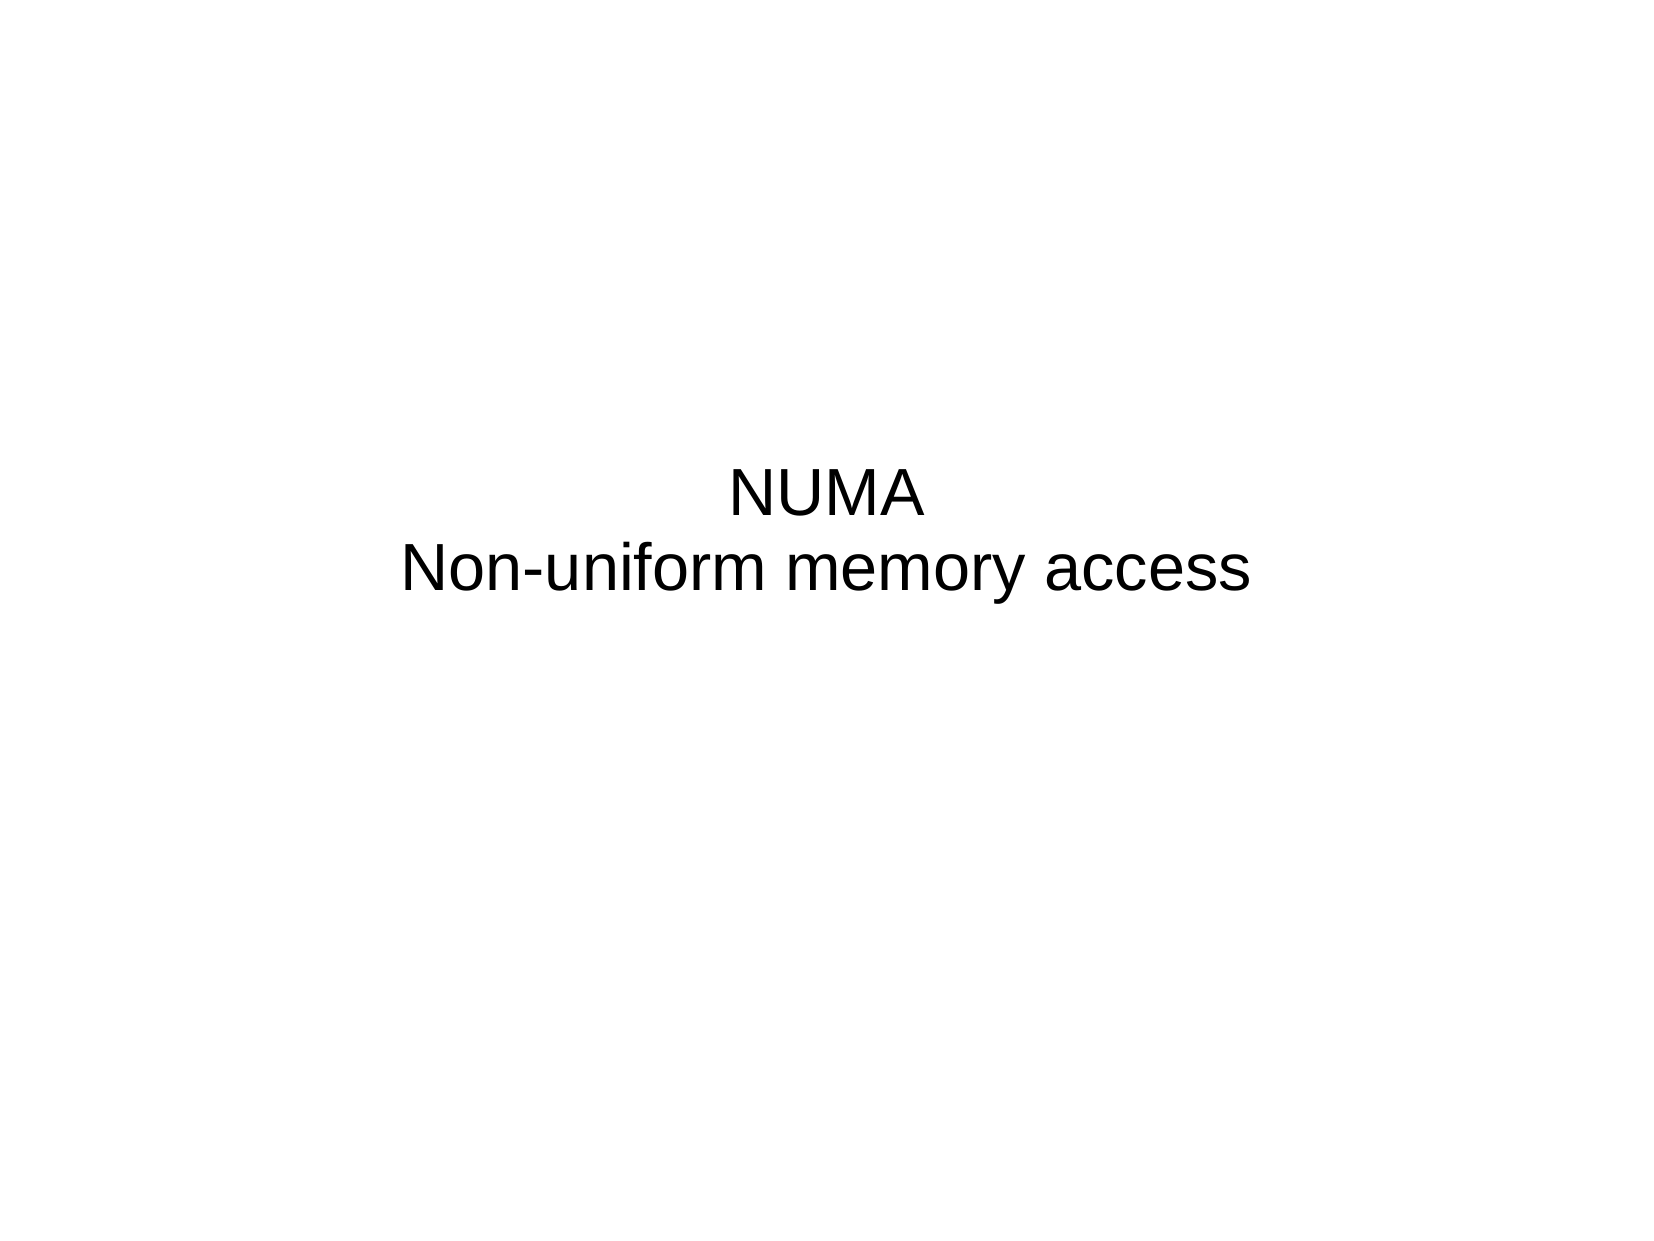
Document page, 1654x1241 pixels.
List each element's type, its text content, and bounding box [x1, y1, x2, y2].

subtitle NUMA Non-uniform memory access [82, 49, 1571, 1010]
